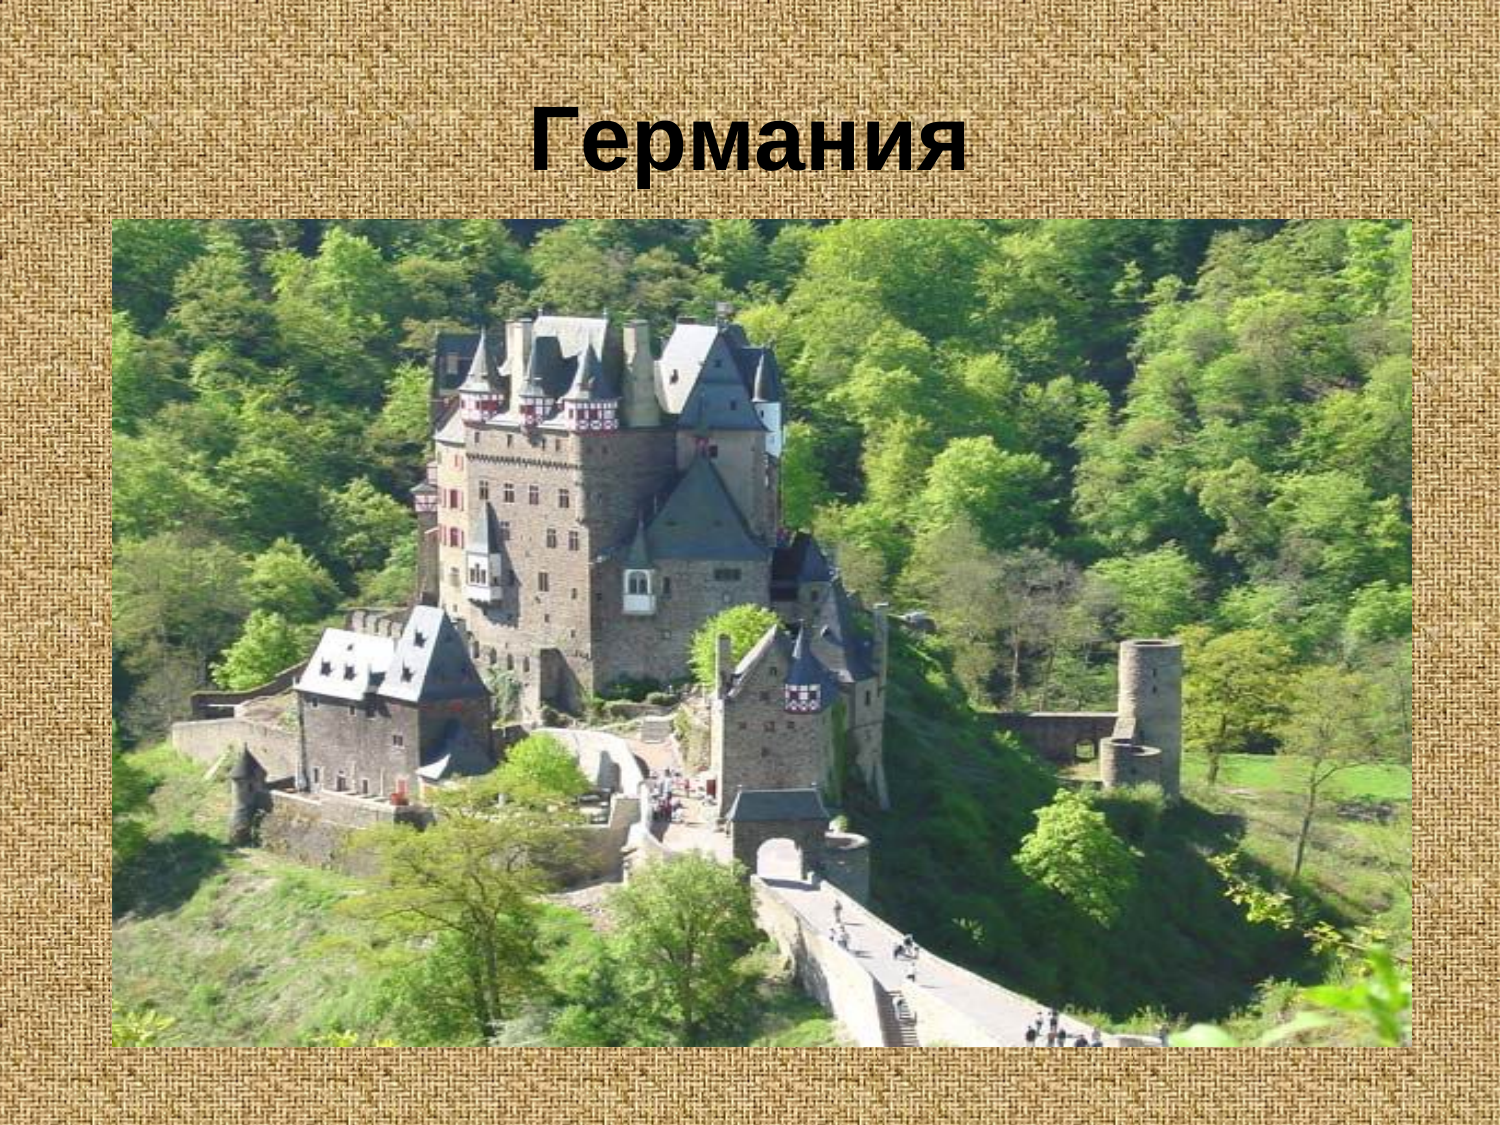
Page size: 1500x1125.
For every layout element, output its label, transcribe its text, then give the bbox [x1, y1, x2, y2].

text_box [112, 220, 1412, 1047]
picture [0, 0, 1500, 1125]
title Германия [75, 45, 1426, 233]
